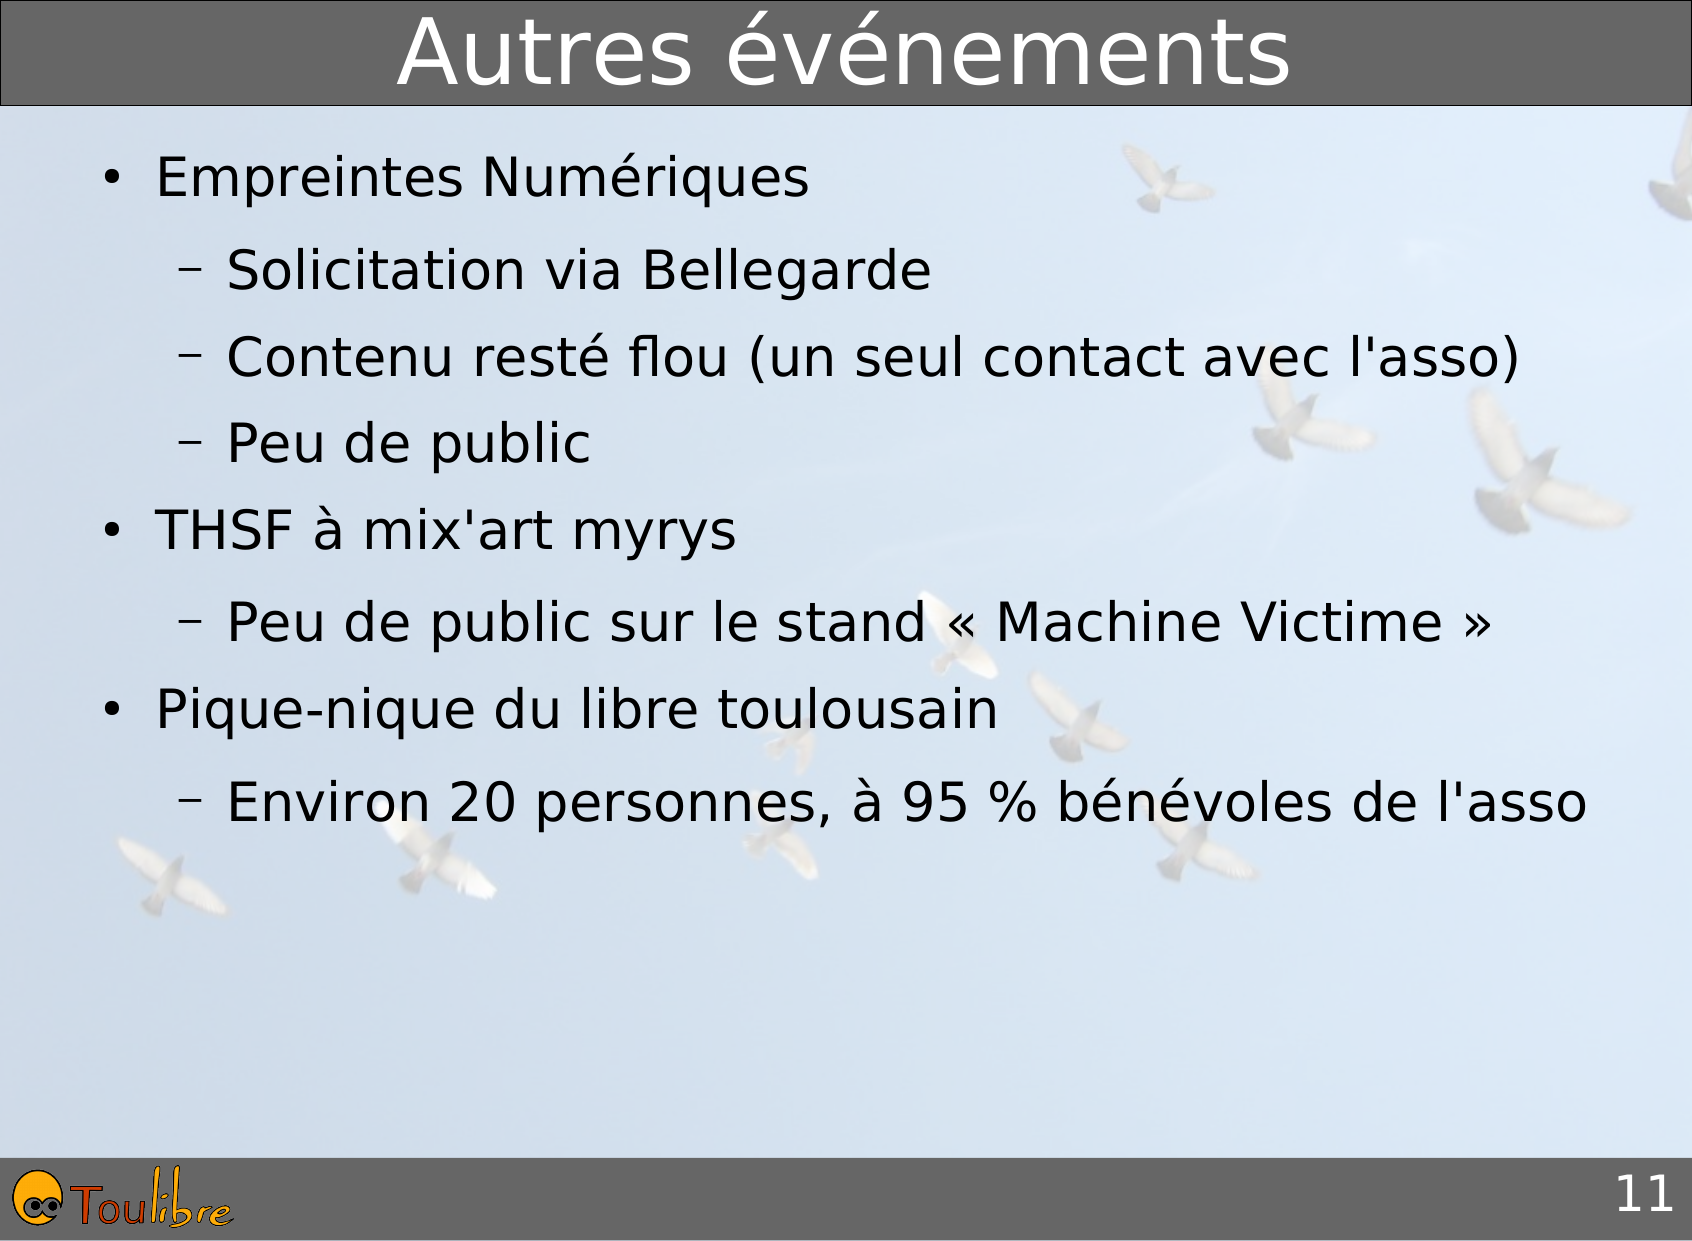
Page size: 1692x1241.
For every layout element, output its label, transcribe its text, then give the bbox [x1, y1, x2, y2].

list Empreintes Numériques Solicitation via Bellegarde Contenu resté flou (un seul contact avec l'asso) Peu de public THSF à mix'art myrys Peu de public sur le stand « Machine Victime » Pique-nique du libre toulousain Environ 20 personnes, à 95 % bénévoles de l'asso [84, 146, 1608, 1109]
picture [12, 1165, 234, 1228]
title Autres événements [0, 0, 1692, 107]
